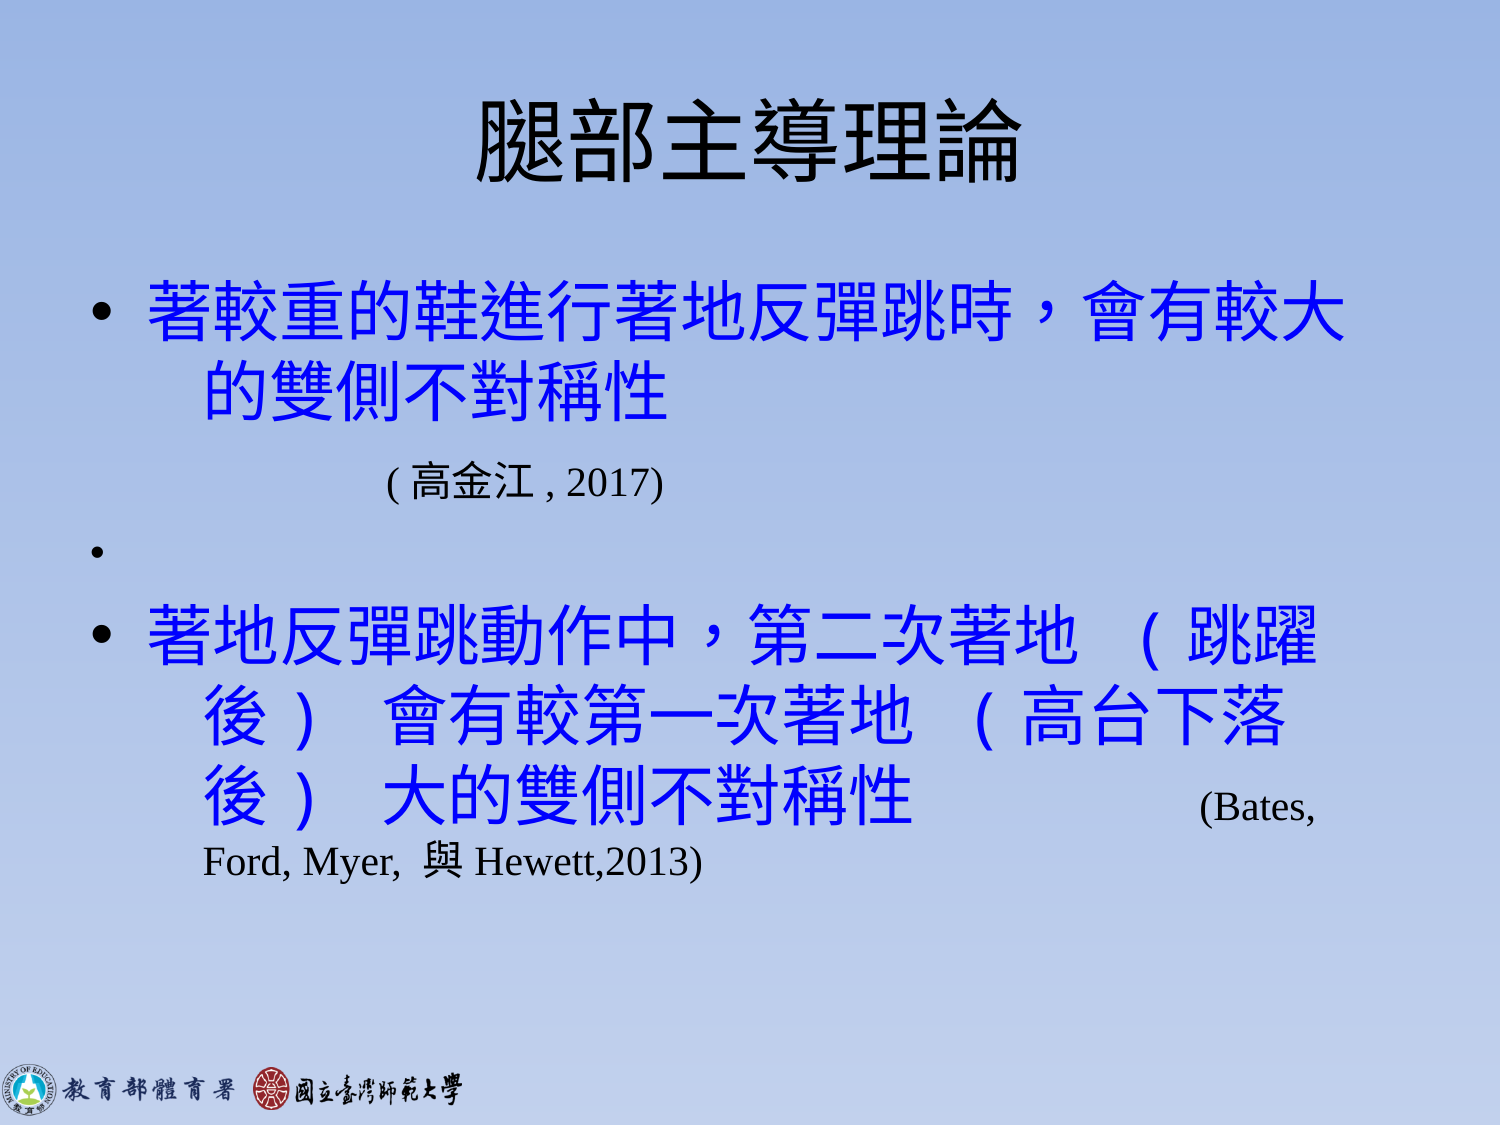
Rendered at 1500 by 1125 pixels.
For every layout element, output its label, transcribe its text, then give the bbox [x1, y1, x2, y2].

list 著較重的鞋進行著地反彈跳時，會有較大的雙側不對稱性 (高金江, 2017) 著地反彈跳動作中，第二次著地 (跳躍後) 會有較第一次著地 (高台下落後) 大的雙側不對稱性 (Bates, Ford, Myer, 與Hewett,2013) [75, 262, 1426, 1005]
title 腿部主導理論 [75, 45, 1426, 233]
